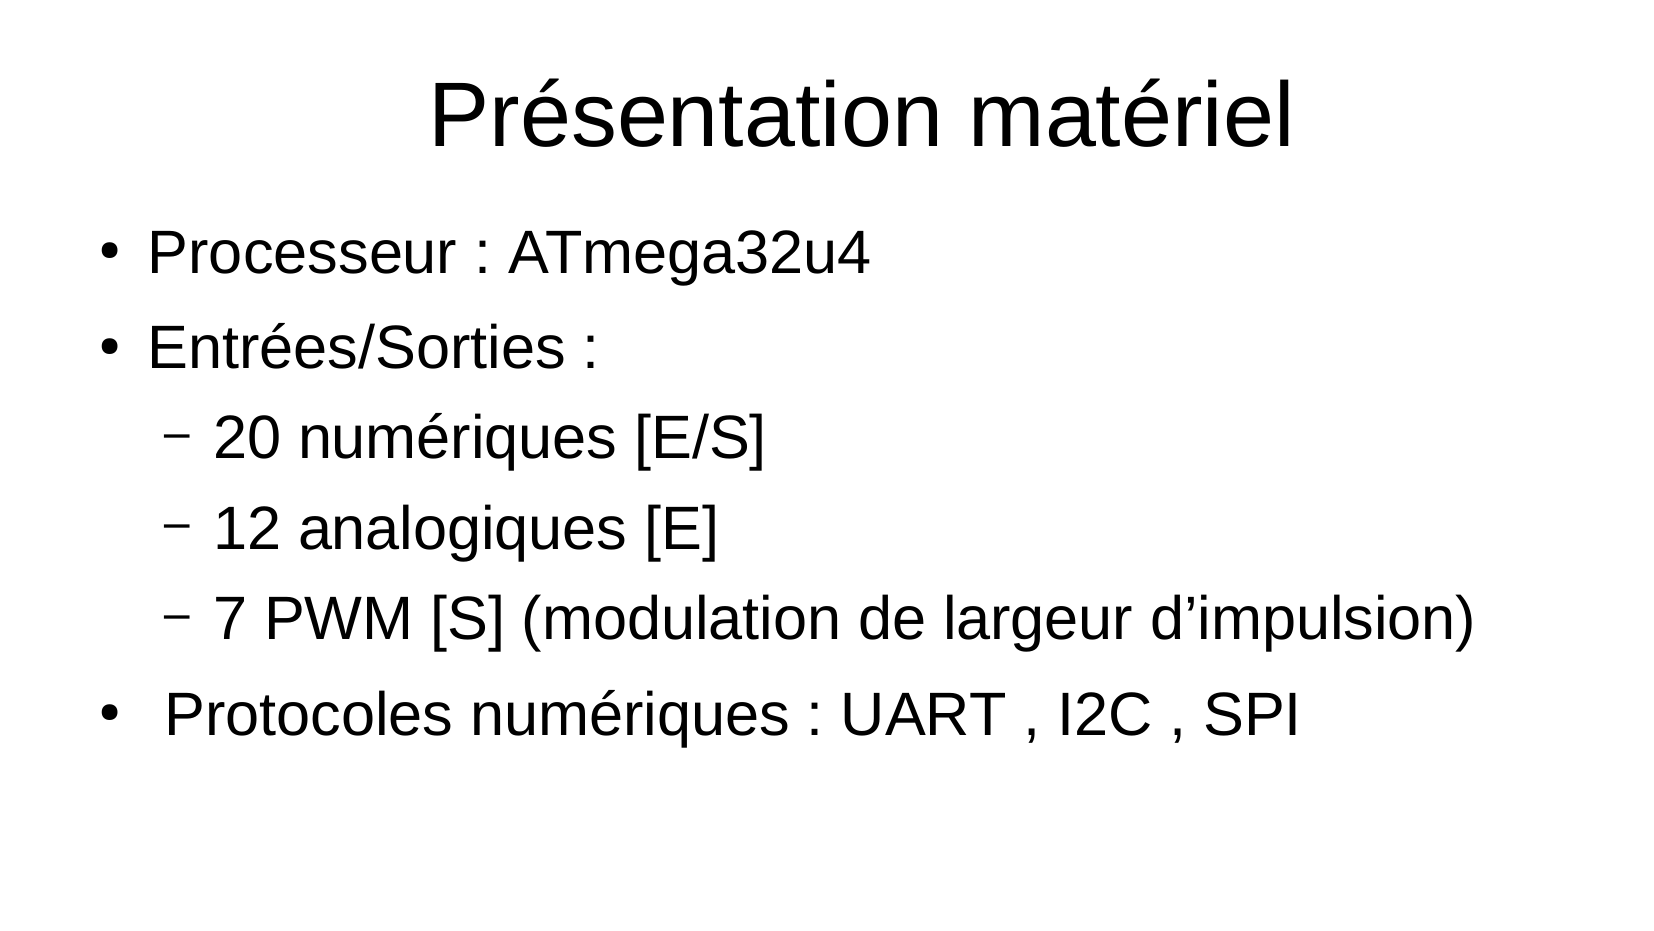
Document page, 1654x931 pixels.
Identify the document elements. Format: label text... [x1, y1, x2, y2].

list Processeur : ATmega32u4 Entrées/Sorties : 20 numériques [E/S] 12 analogiques [E] 7 PWM [S] (modulation de largeur d’impulsion) Protocoles numériques : UART , I2C , SPI [82, 217, 1571, 758]
title Présentation matériel [82, 37, 1571, 193]
